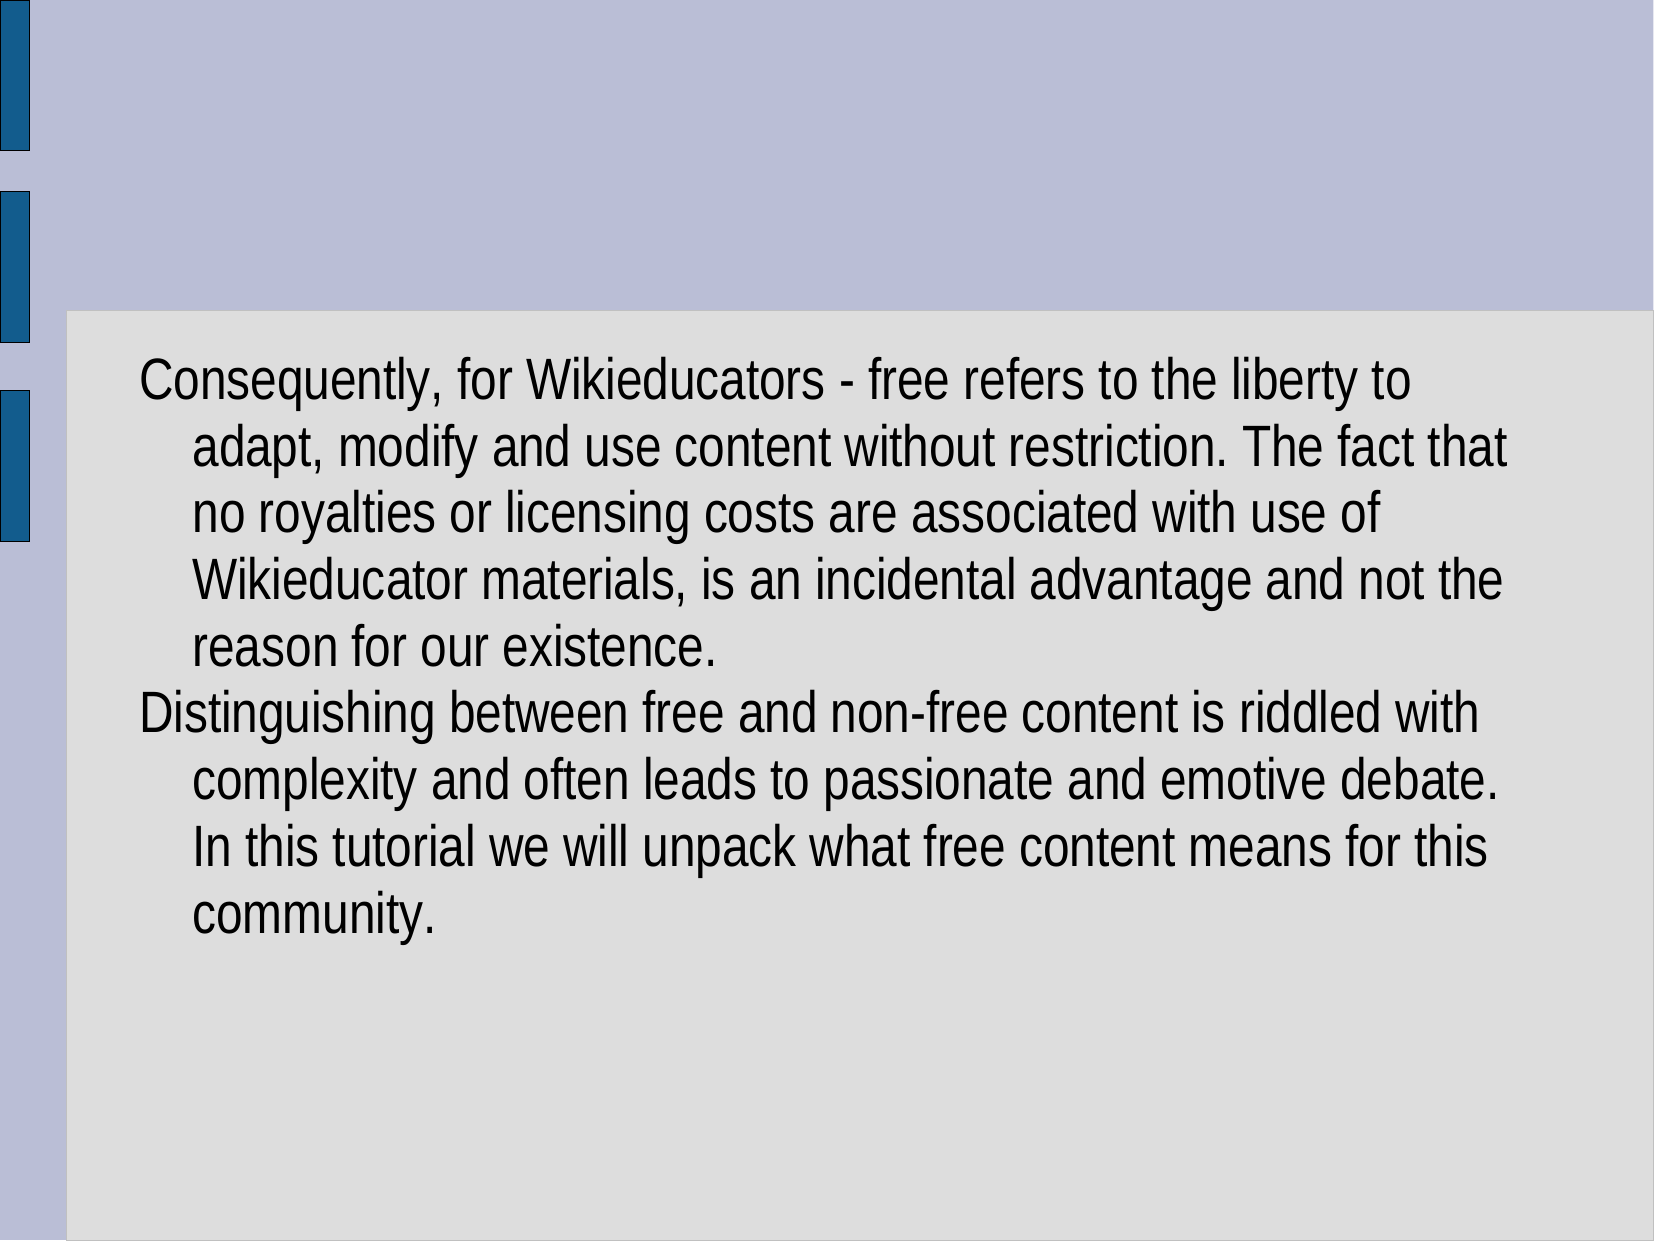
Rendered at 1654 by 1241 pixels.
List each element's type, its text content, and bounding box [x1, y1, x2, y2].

list Consequently, for Wikieducators - free refers to the liberty to adapt, modify and use content without restriction. The fact that no royalties or licensing costs are associated with use of Wikieducator materials, is an incidental advantage and not the reason for our existence. Distinguishing between free and non-free content is riddled with complexity and often leads to passionate and emotive debate. In this tutorial we will unpack what free content means for this community. [121, 344, 1534, 1127]
